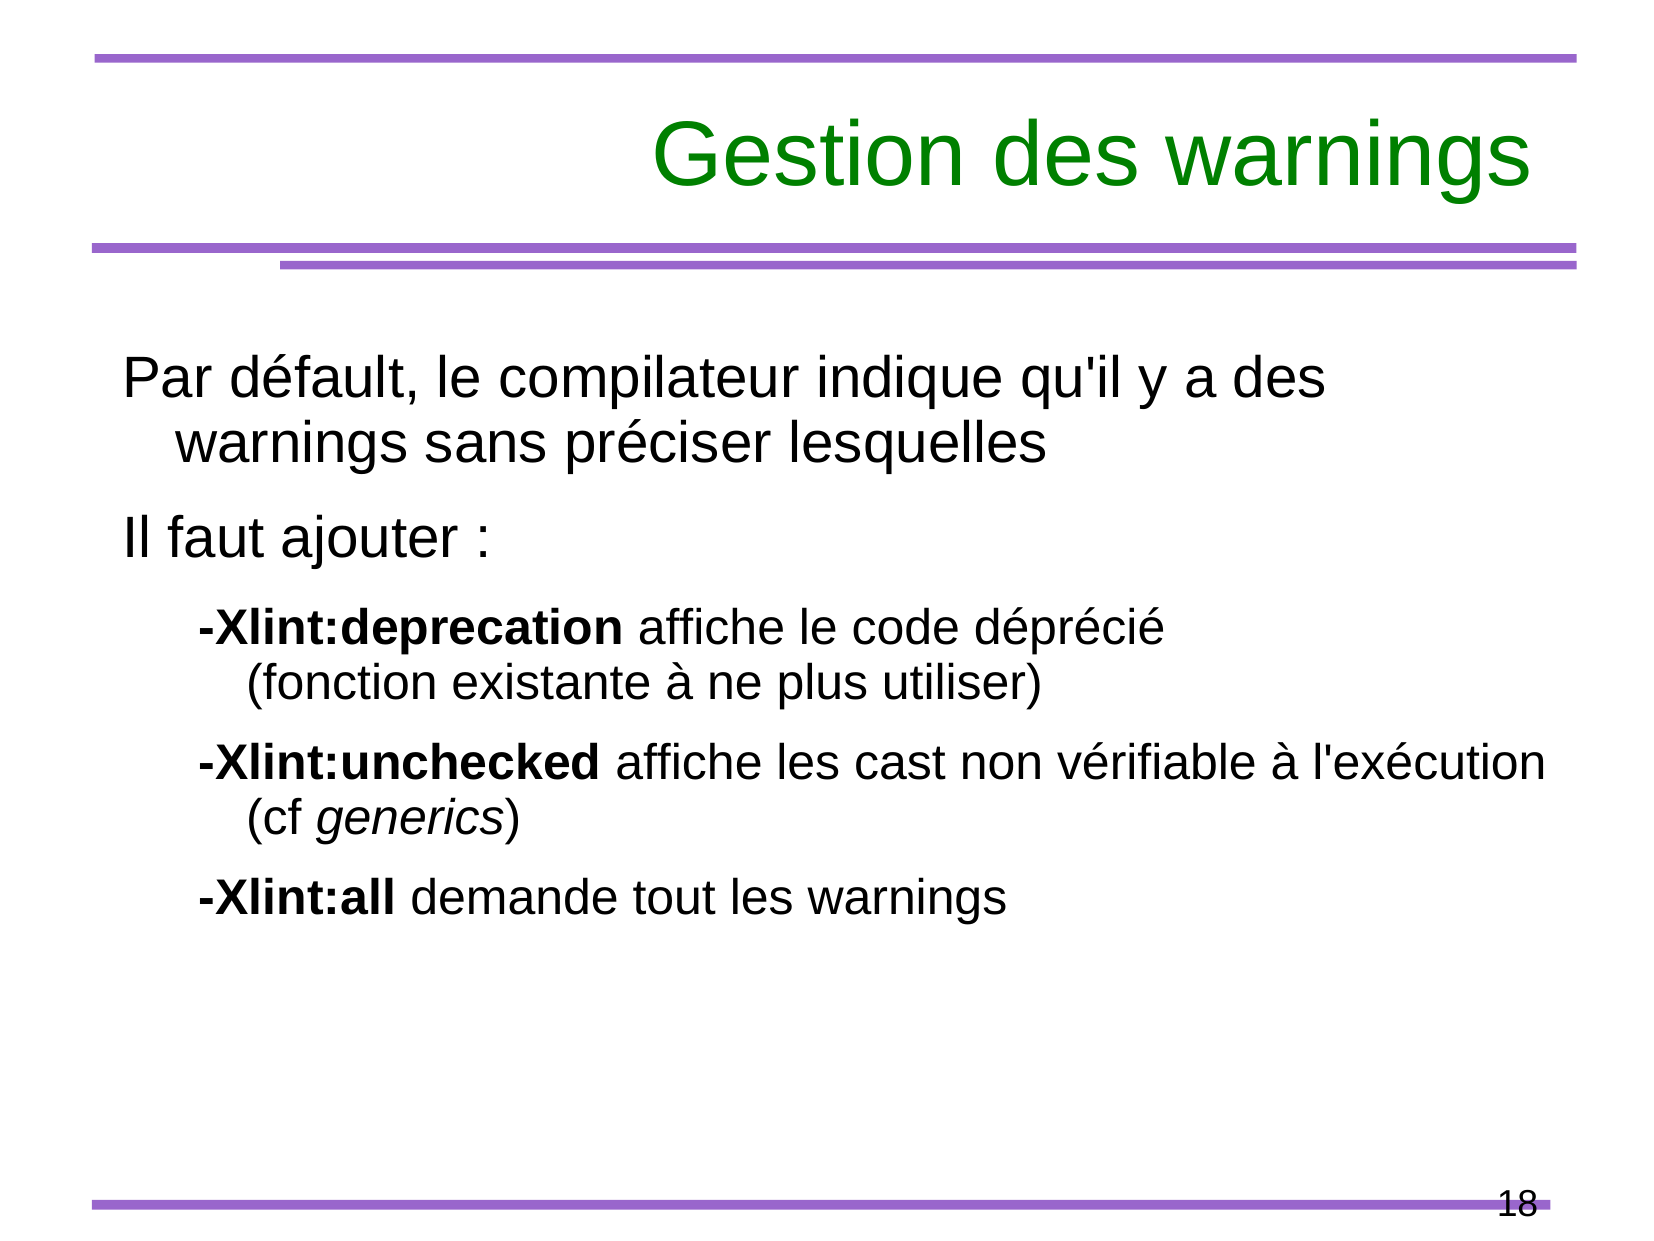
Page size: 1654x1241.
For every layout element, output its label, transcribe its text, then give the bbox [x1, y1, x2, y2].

list Par défault, le compilateur indique qu'il y a des warnings sans préciser lesquelles Il faut ajouter : -Xlint:deprecation affiche le code déprécié (fonction existante à ne plus utiliser) -Xlint:unchecked affiche les cast non vérifiable à l'exécution (cf generics) -Xlint:all demande tout les warnings [104, 344, 1550, 1086]
title Gestion des warnings [121, 49, 1534, 257]
